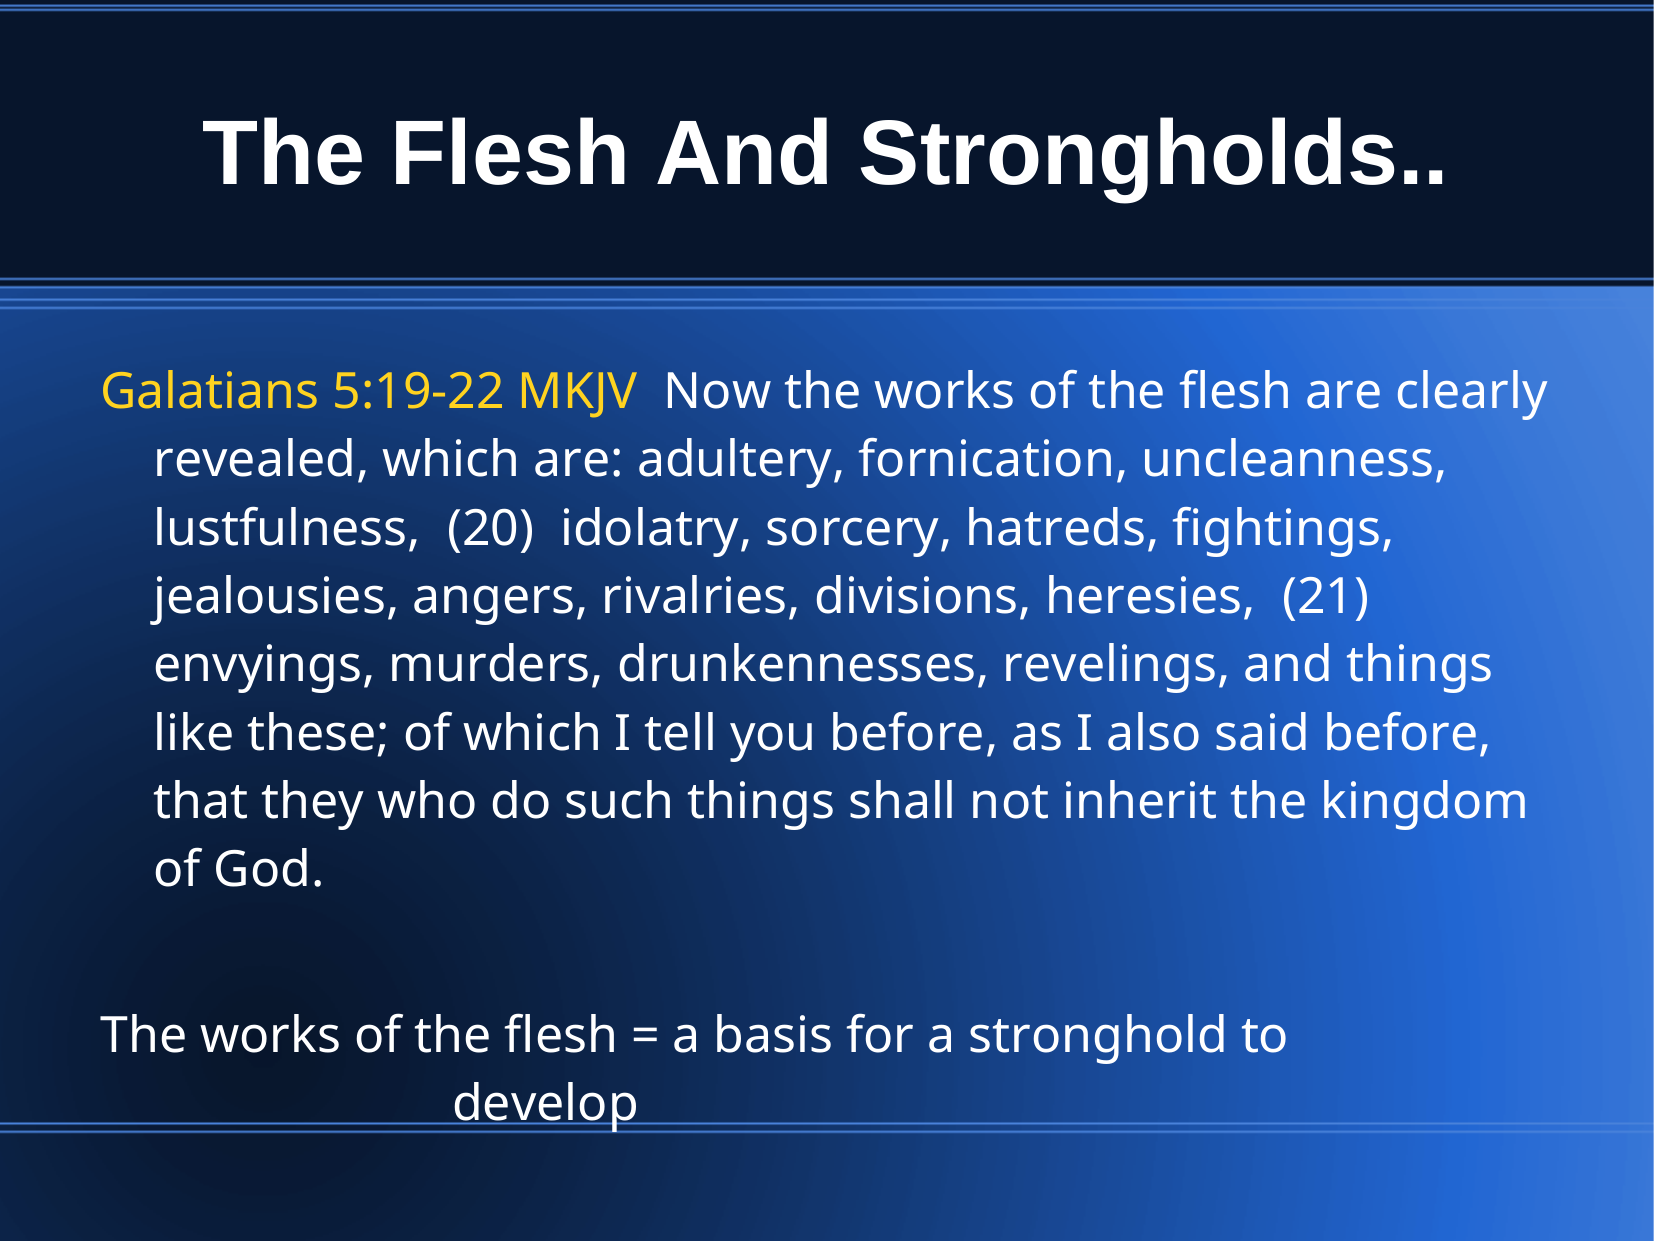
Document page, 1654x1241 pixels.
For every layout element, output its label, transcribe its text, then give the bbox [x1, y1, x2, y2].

list Galatians 5:19-22 MKJV Now the works of the flesh are clearly revealed, which are: adultery, fornication, uncleanness, lustfulness, (20) idolatry, sorcery, hatreds, fightings, jealousies, angers, rivalries, divisions, heresies, (21) envyings, murders, drunkennesses, revelings, and things like these; of which I tell you before, as I also said before, that they who do such things shall not inherit the kingdom of God. The works of the flesh = a basis for a stronghold to develop [82, 355, 1571, 1109]
title The Flesh And Strongholds.. [82, 56, 1571, 250]
picture [0, 0, 1654, 1241]
